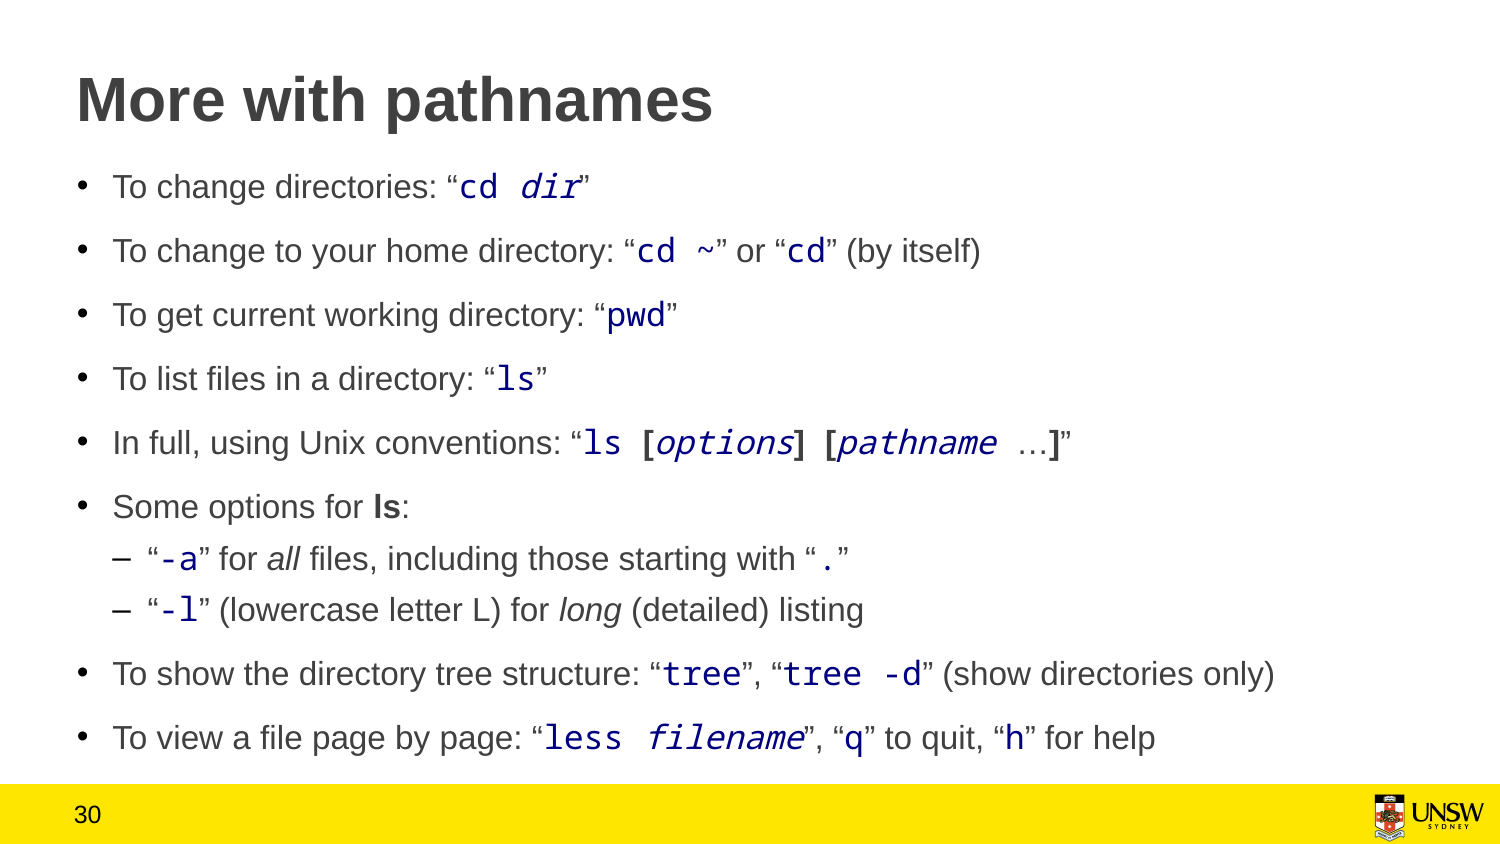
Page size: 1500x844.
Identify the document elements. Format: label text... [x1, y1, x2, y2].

title More with pathnames [76, 59, 1427, 136]
text_box <number> [59, 791, 219, 839]
list To change directories: “cd dir” To change to your home directory: “cd ~” or “cd” (by itself) To get current working directory: “pwd” To list files in a directory: “ls” In full, using Unix conventions: “ls [options] [pathname …]” Some options for ls: “-a” for all files, including those starting with “.” “-l” (lowercase letter L) for long (detailed) listing To show the directory tree structure: “tree”, “tree -d” (show directories only) To view a file page by page: “less filename”, “q” to quit, “h” for help [76, 165, 1424, 756]
picture [0, 784, 1500, 844]
